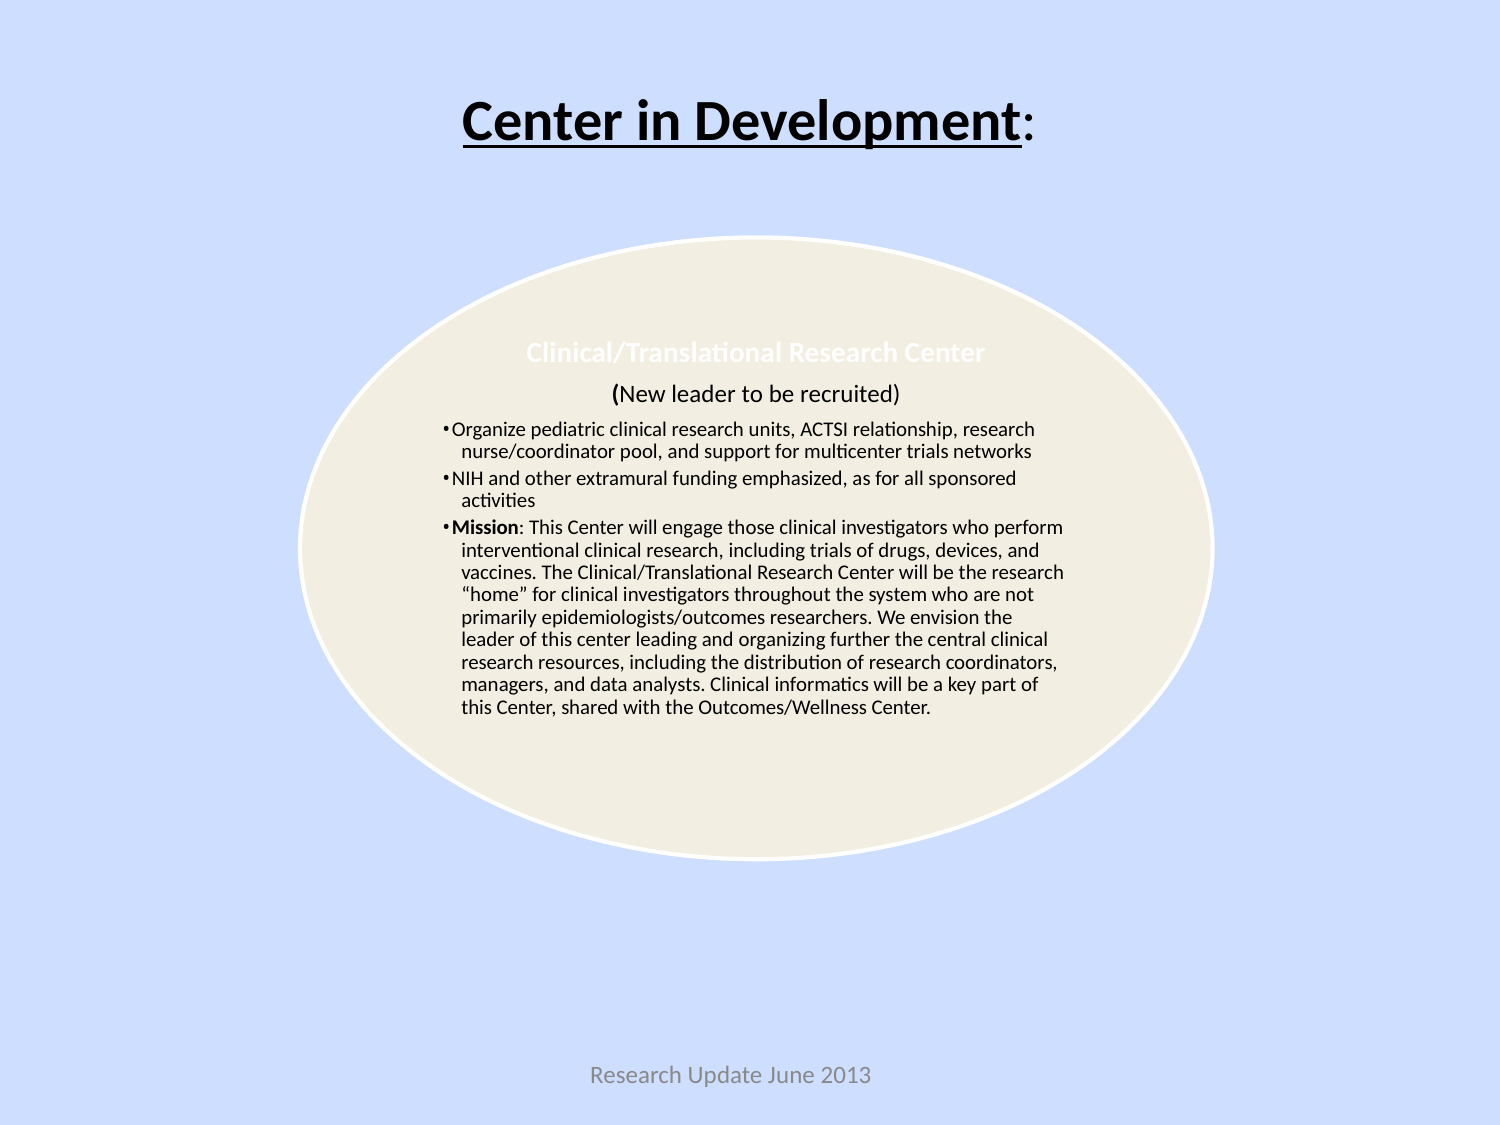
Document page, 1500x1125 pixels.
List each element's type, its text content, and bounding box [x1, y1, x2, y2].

title Center in Development: [75, 75, 1426, 150]
text_box Research Update June 2013 [525, 1050, 938, 1098]
text_box Clinical/Translational Research Center (New leader to be recruited) Organize pediatric clinical research units, ACTSI relationship, research nurse/coordinator pool, and support for multicenter trials networks NIH and other extramural funding emphasized, as for all sponsored activities Mission: This Center will engage those clinical investigators who perform interventional clinical research, including trials of drugs, devices, and vaccines. The Clinical/Translational Research Center will be the research “home” for clinical investigators throughout the system who are not primarily epidemiologists/outcomes researchers. We envision the leader of this center leading and organizing further the central clinical research resources, including the distribution of research coordinators, managers, and data analysts. Clinical informatics will be a key part of this Center, shared with the Outcomes/Wellness Center. [300, 237, 1213, 860]
